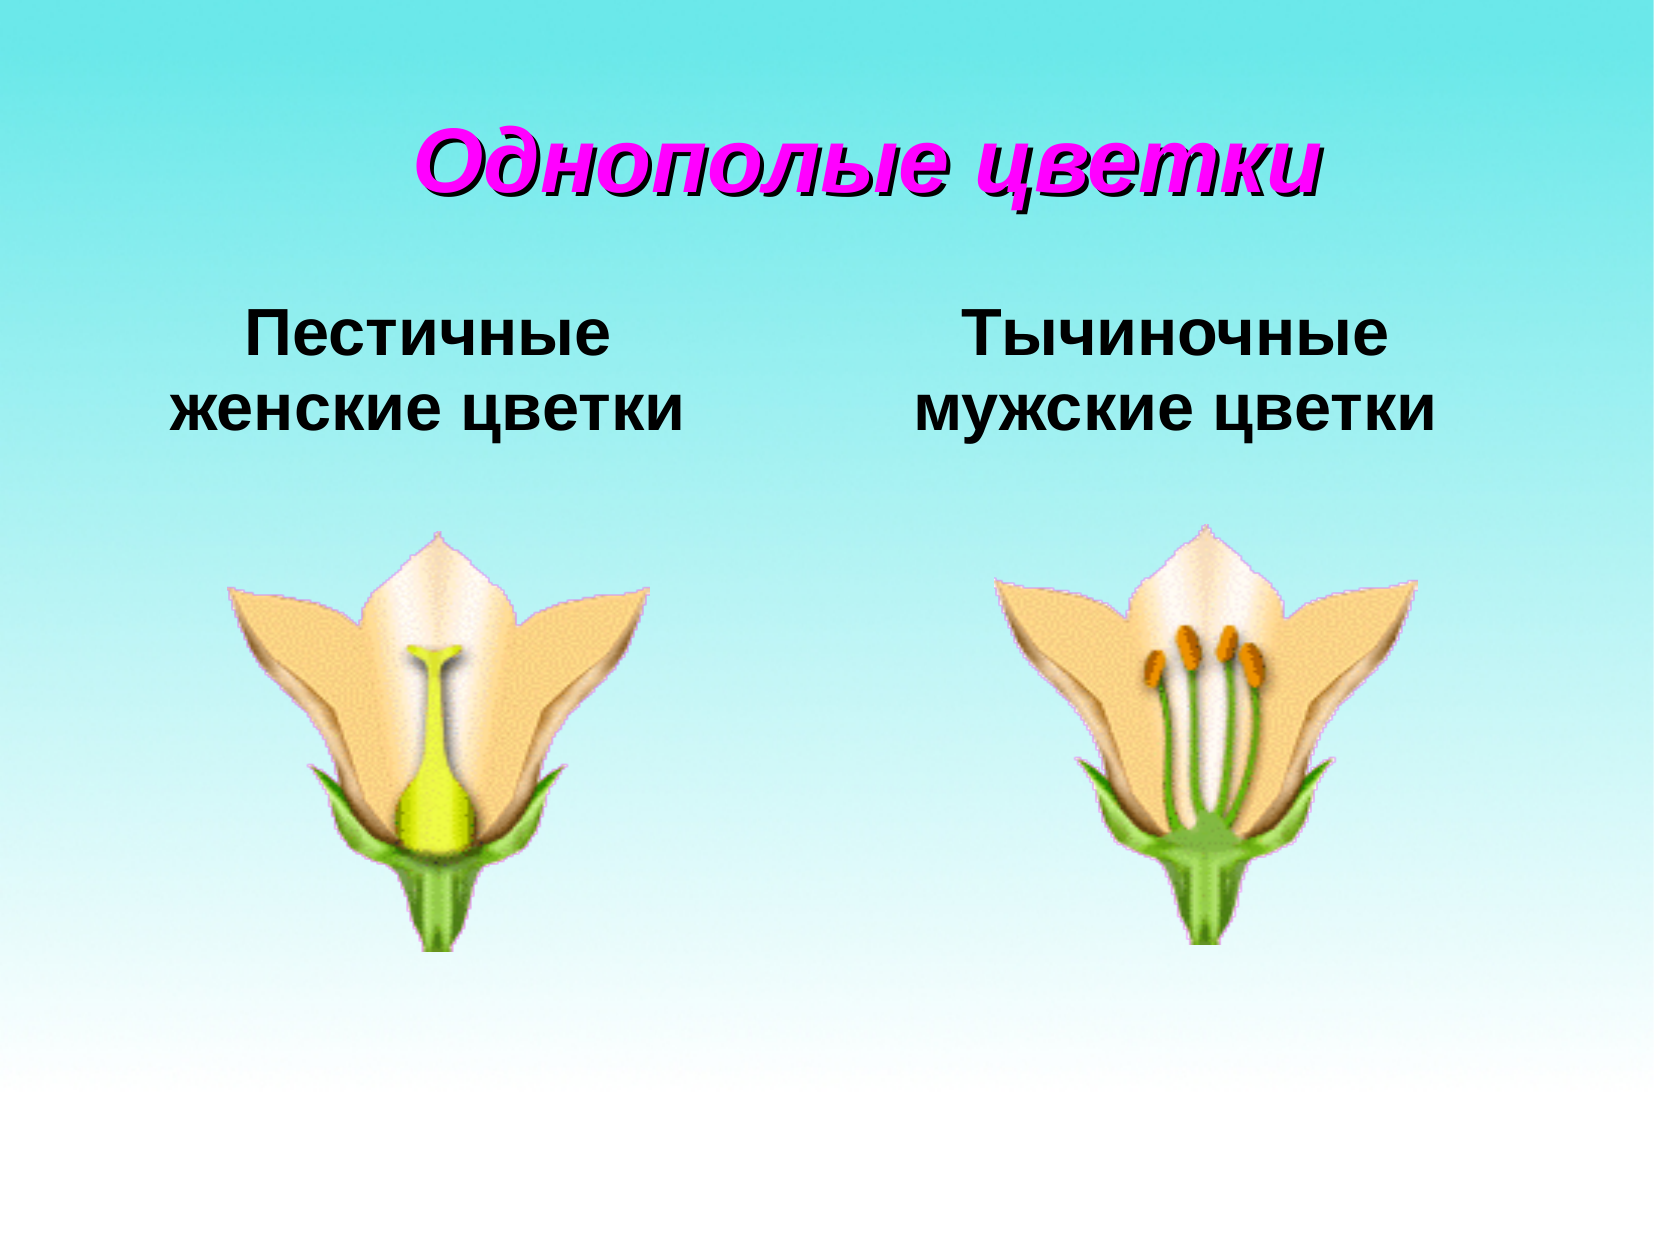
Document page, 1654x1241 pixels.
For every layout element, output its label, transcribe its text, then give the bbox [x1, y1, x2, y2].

list Пестичные женские цветки [29, 295, 756, 1114]
title Однополые цветки [82, 49, 1571, 257]
list Тычиночные мужские цветки [767, 295, 1513, 1109]
picture [0, 0, 1654, 1241]
